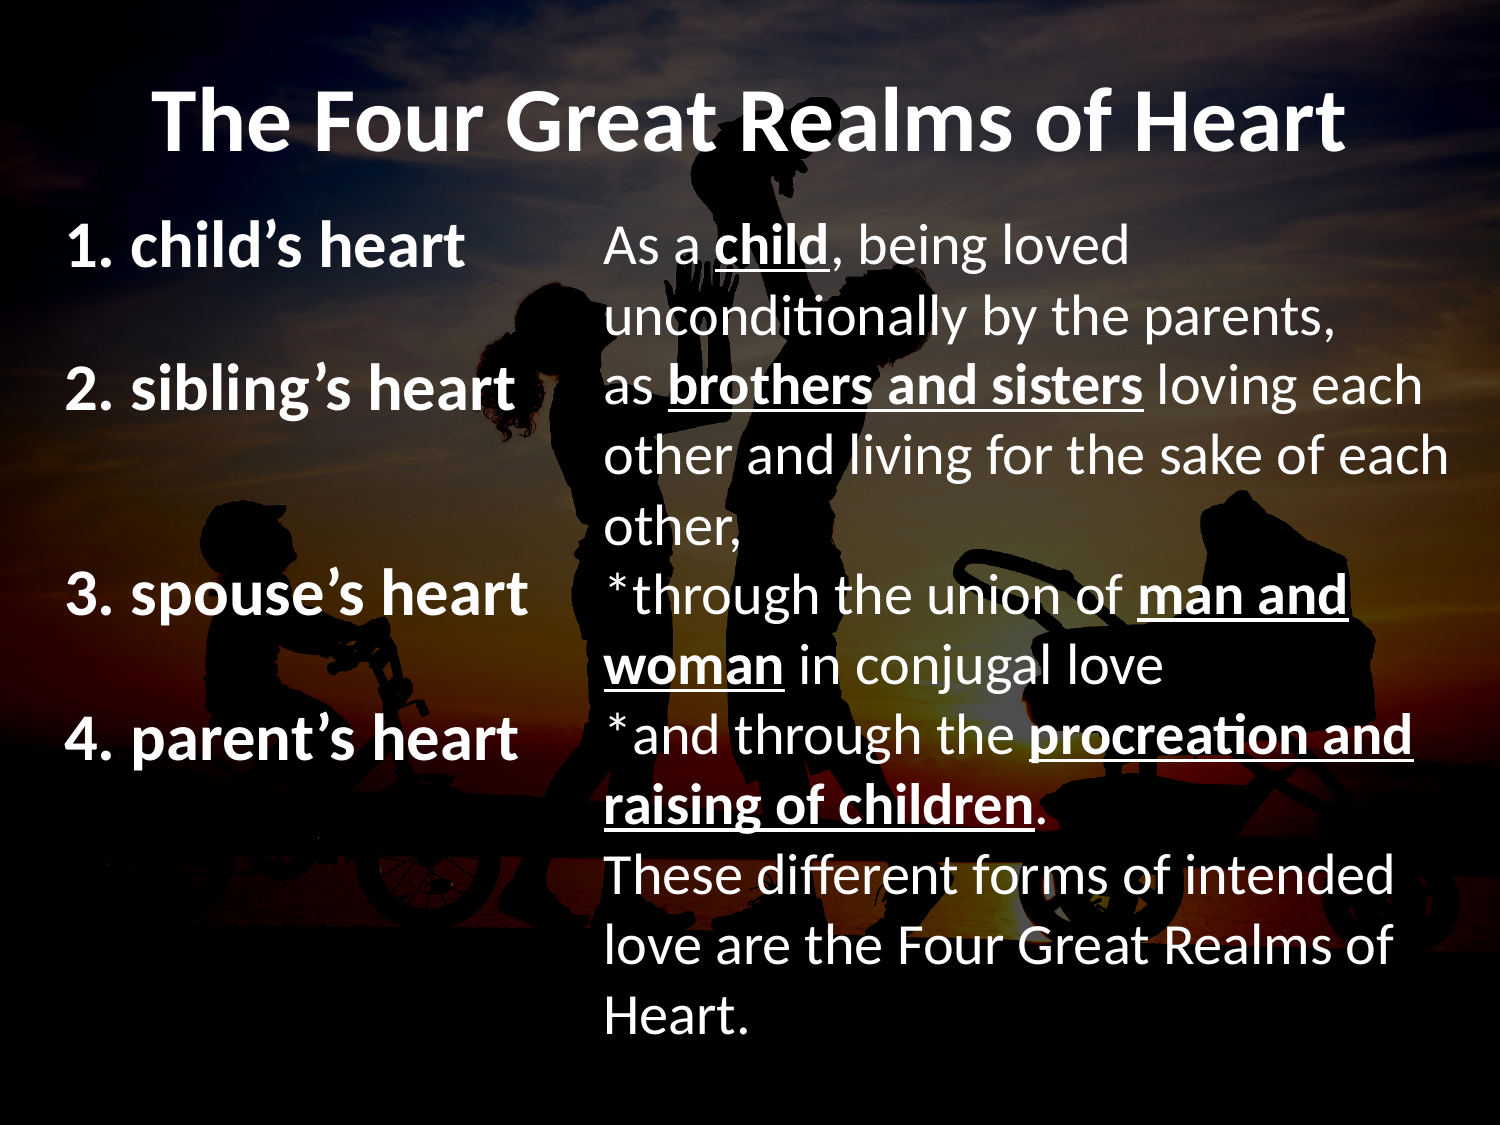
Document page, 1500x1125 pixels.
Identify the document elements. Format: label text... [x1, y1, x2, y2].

picture [0, 0, 1500, 1000]
text_box 1. child’s heart [49, 193, 487, 290]
text_box As a child, being loved unconditionally by the parents, as brothers and sisters loving each other and living for the sake of each other, *through the union of man and woman in conjugal love *and through the procreation and raising of children. These different forms of intended love are the Four Great Realms of Heart. [588, 199, 1484, 1054]
text_box The Four Great Realms of Heart [112, 52, 1388, 203]
text_box 4. parent’s heart [49, 686, 540, 783]
text_box 2. sibling’s heart [49, 336, 538, 433]
text_box 3. spouse’s heart [49, 541, 549, 638]
